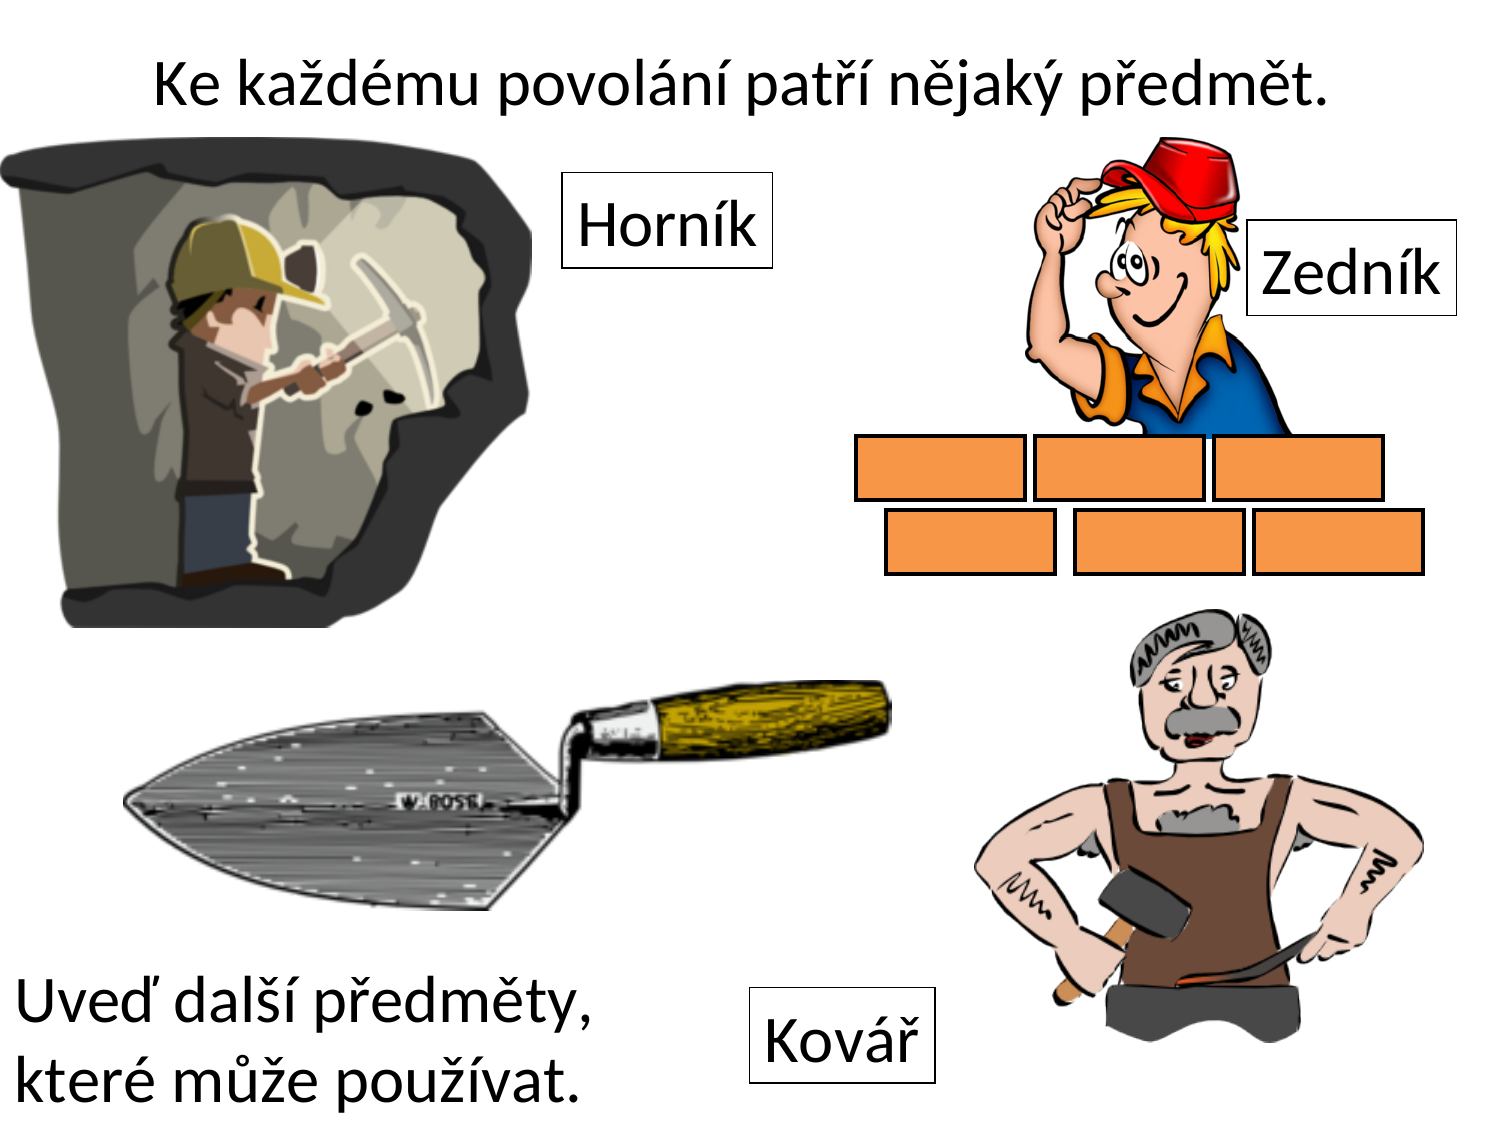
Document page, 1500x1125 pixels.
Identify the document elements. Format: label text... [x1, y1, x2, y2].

text_box Ke každému povolání patří nějaký předmět. [139, 30, 1347, 127]
text_box Zedník [1246, 219, 1457, 316]
text_box [1254, 510, 1424, 575]
picture [123, 680, 892, 911]
text_box [1035, 435, 1205, 500]
text_box Horník [562, 172, 773, 269]
picture [0, 137, 532, 628]
text_box [1214, 435, 1384, 500]
text_box Uveď další předměty, které může používat. [0, 948, 610, 1124]
text_box [886, 510, 1056, 575]
text_box [856, 435, 1026, 500]
picture [974, 609, 1424, 1043]
picture [1025, 137, 1294, 439]
text_box Kovář [749, 987, 935, 1084]
text_box [1074, 510, 1245, 575]
